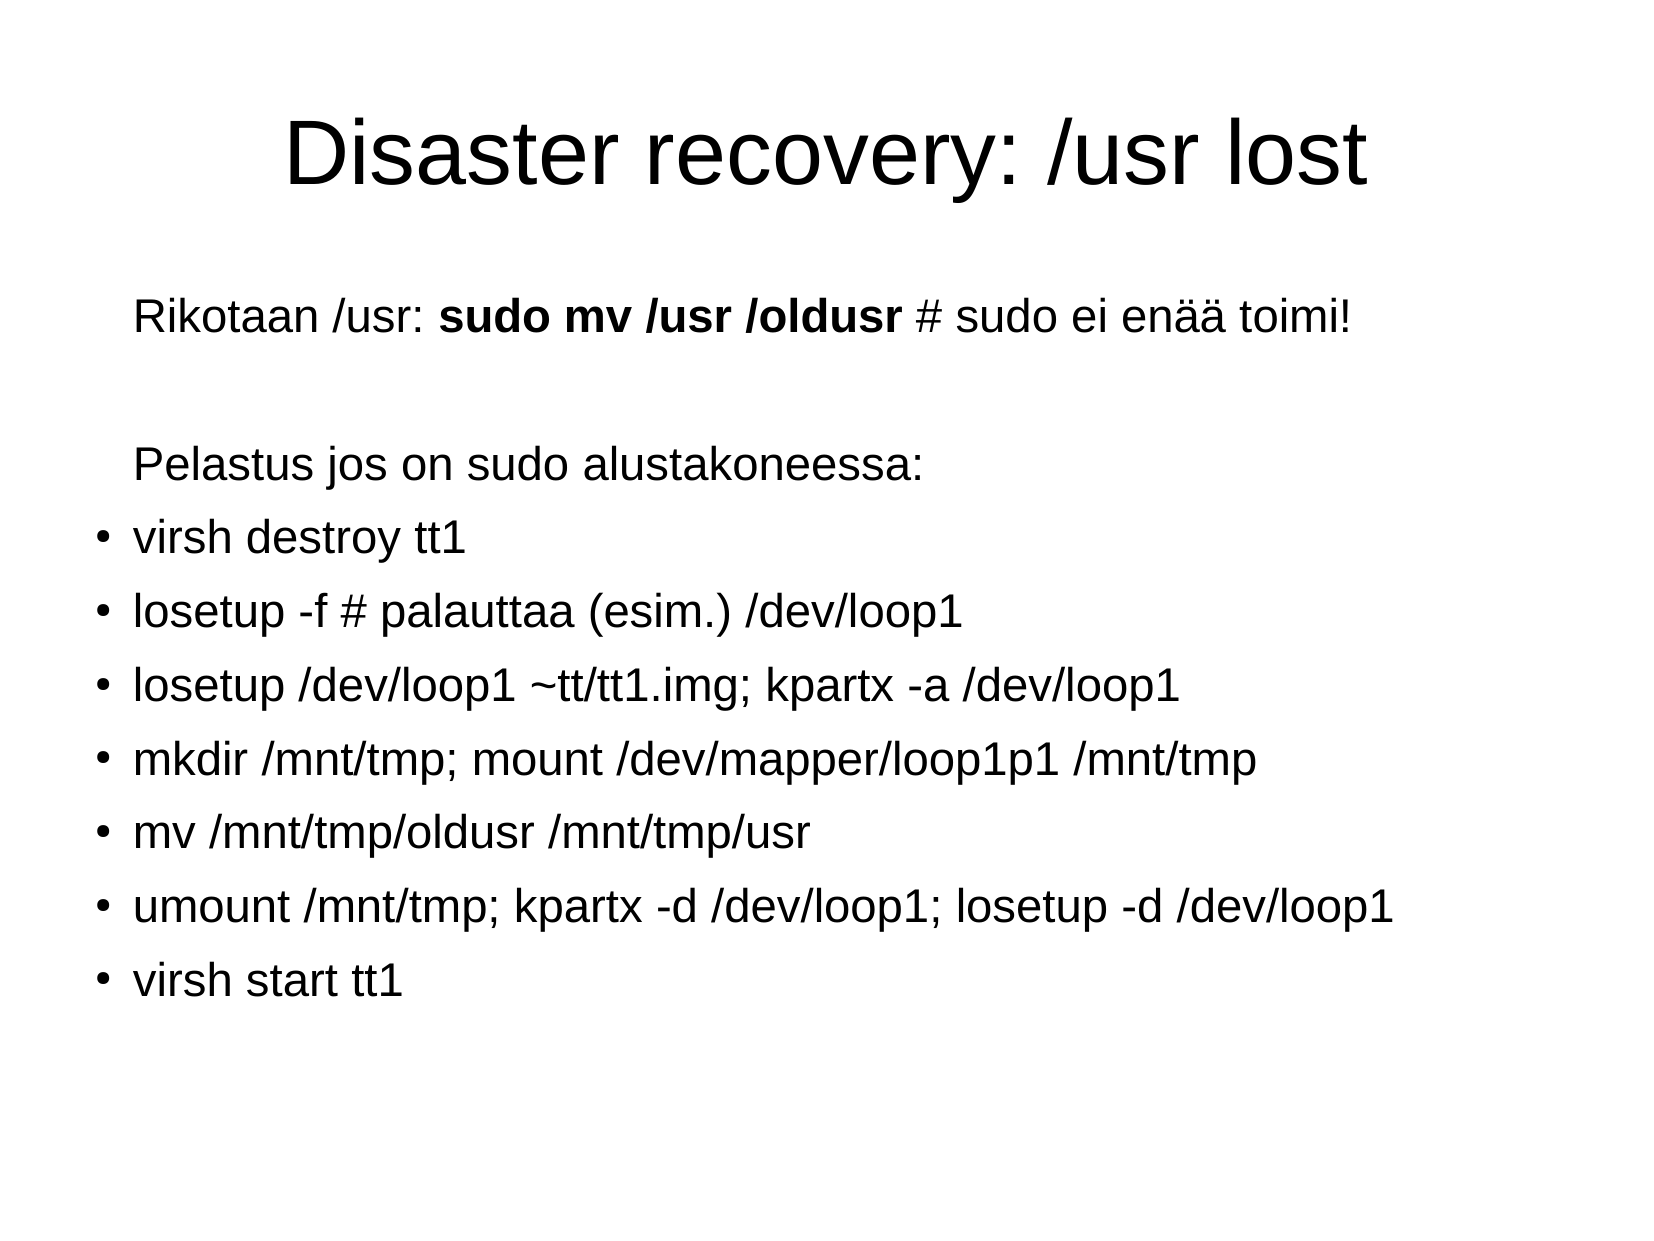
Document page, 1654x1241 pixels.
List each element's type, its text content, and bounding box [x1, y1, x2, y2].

list Rikotaan /usr: sudo mv /usr /oldusr # sudo ei enää toimi! Pelastus jos on sudo alustakoneessa: virsh destroy tt1 losetup -f # palauttaa (esim.) /dev/loop1 losetup /dev/loop1 ~tt/tt1.img; kpartx -a /dev/loop1 mkdir /mnt/tmp; mount /dev/mapper/loop1p1 /mnt/tmp mv /mnt/tmp/oldusr /mnt/tmp/usr umount /mnt/tmp; kpartx -d /dev/loop1; losetup -d /dev/loop1 virsh start tt1 [82, 290, 1571, 1010]
title Disaster recovery: /usr lost [82, 49, 1571, 257]
